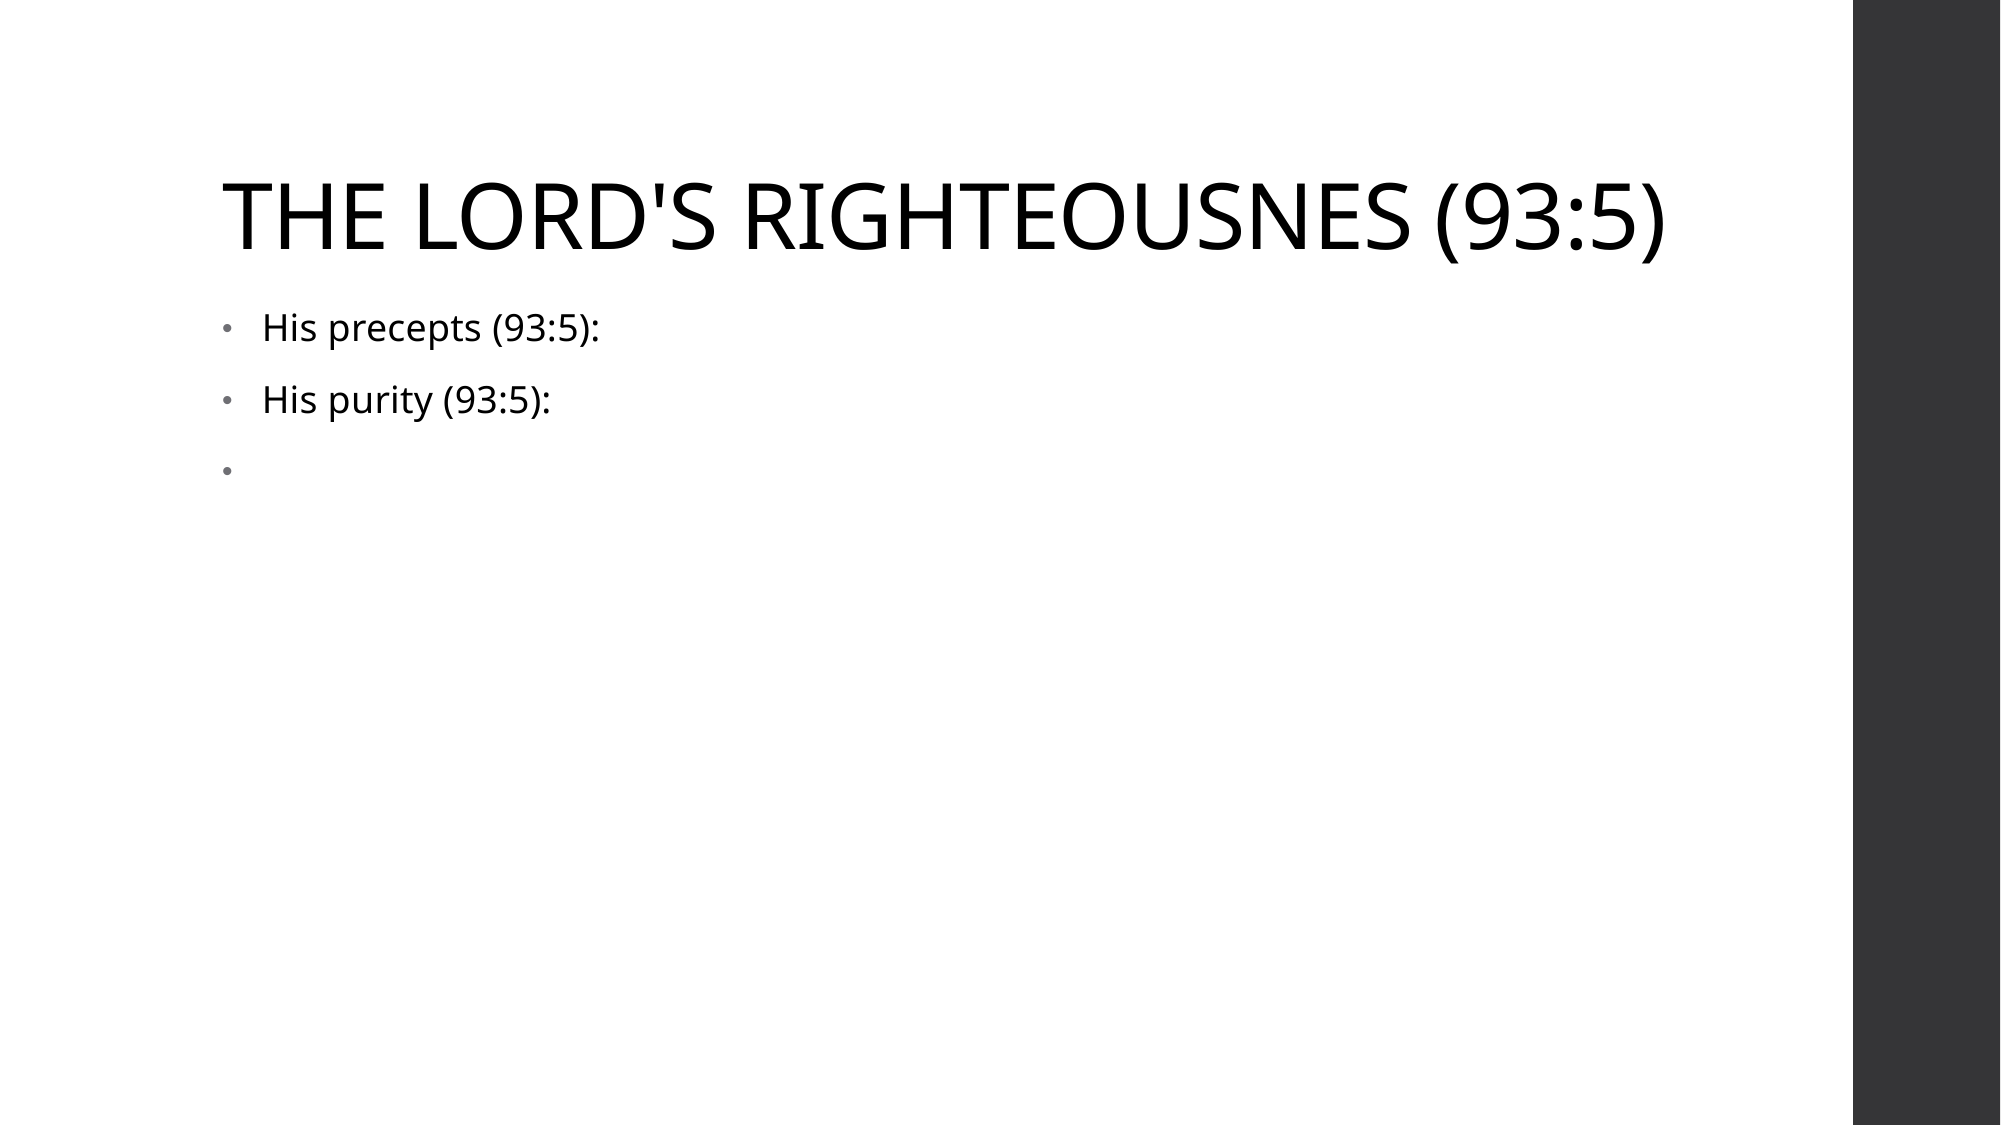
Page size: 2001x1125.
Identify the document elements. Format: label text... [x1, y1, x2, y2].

title THE LORD'S RIGHTEOUSNES (93:5) [206, 60, 1797, 278]
list His precepts (93:5): His purity (93:5): [206, 299, 1617, 1014]
